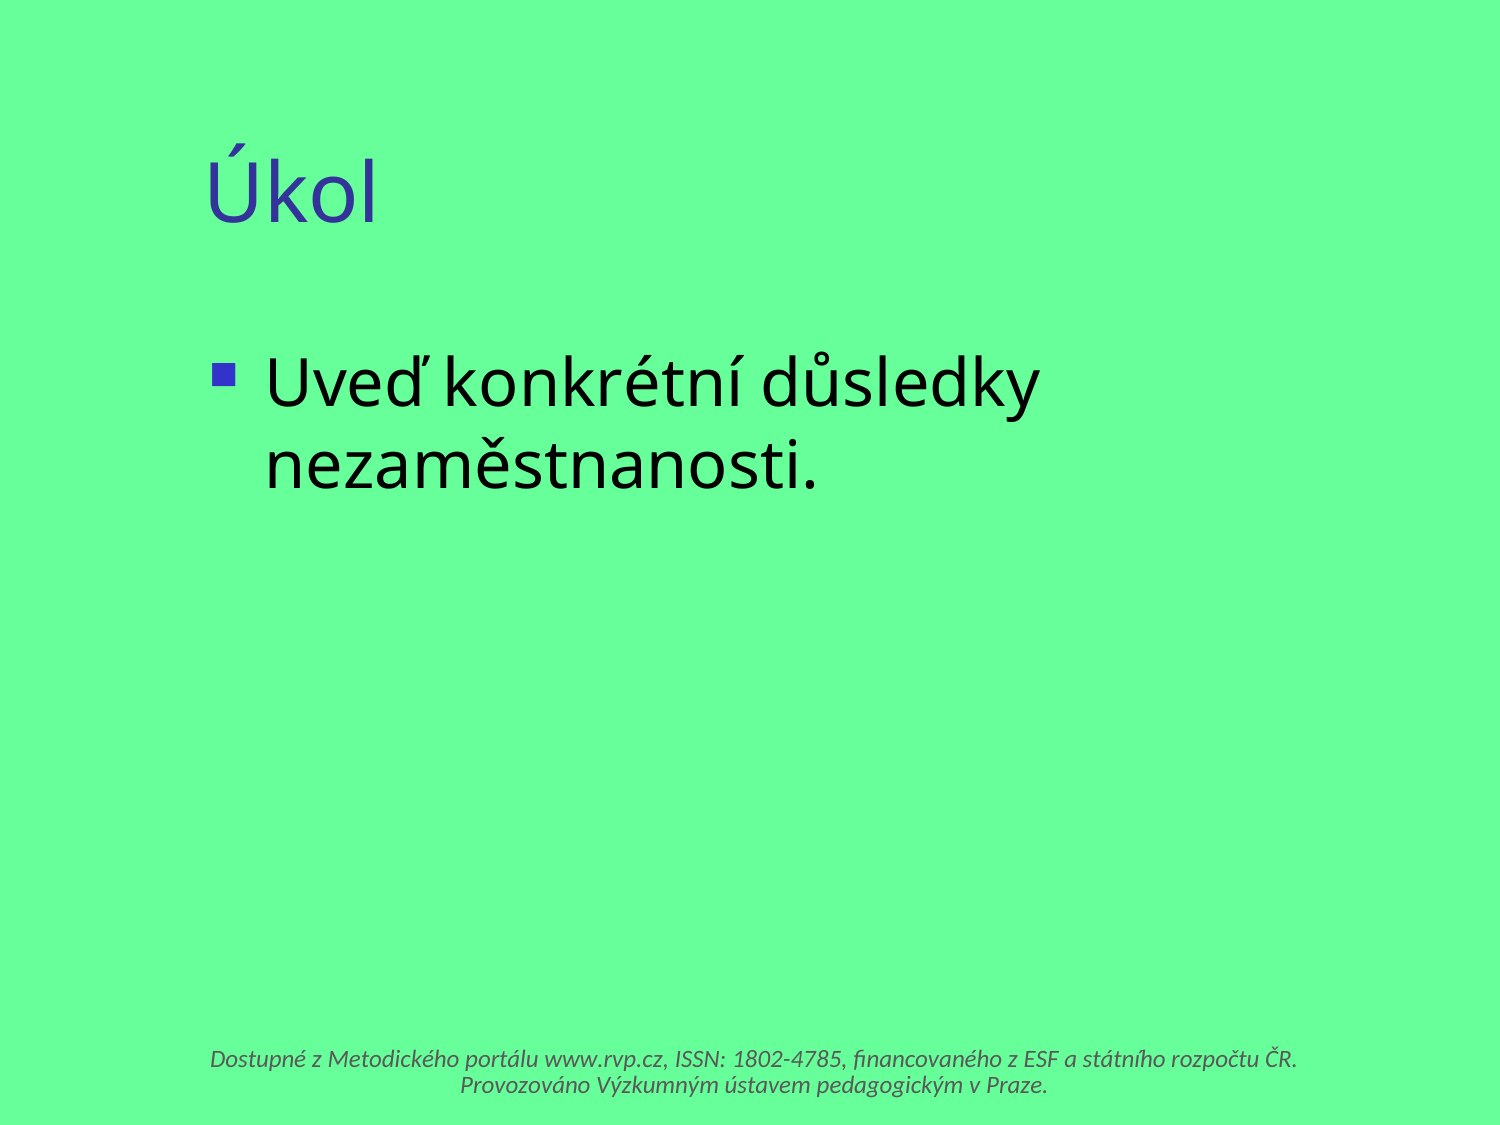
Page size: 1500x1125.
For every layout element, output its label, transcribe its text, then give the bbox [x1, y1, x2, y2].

title Úkol [188, 7, 1467, 248]
list Uveď konkrétní důsledky nezaměstnanosti. [193, 331, 1469, 1032]
text_box Dostupné z Metodického portálu www.rvp.cz, ISSN: 1802-4785, financovaného z ESF a státního rozpočtu ČR. Provozováno Výzkumným ústavem pedagogickým v Praze. [133, 1042, 1377, 1103]
